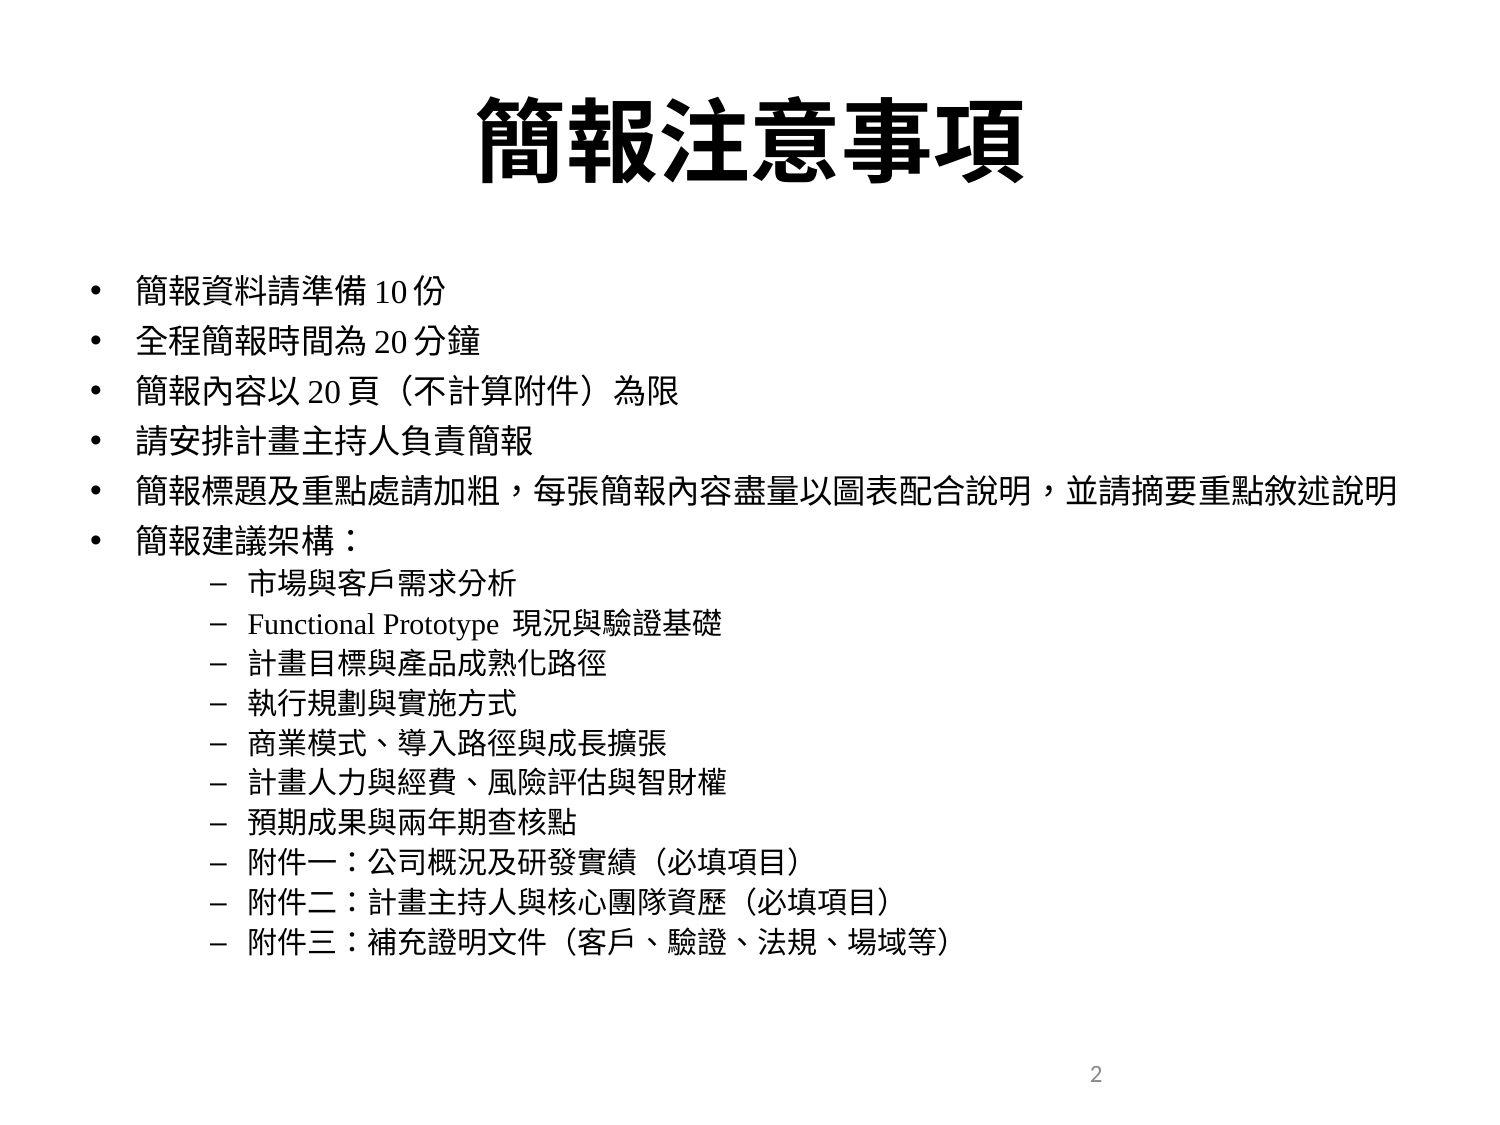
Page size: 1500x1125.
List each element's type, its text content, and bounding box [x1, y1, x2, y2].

title 簡報注意事項 [75, 0, 1426, 188]
text_box 2 [1074, 1042, 1426, 1103]
list 簡報資料請準備10份 全程簡報時間為20分鐘 簡報內容以20頁（不計算附件）為限 請安排計畫主持人負責簡報 簡報標題及重點處請加粗，每張簡報內容盡量以圖表配合說明，並請摘要重點敘述說明 簡報建議架構： 市場與客戶需求分析 Functional Prototype 現況與驗證基礎 計畫目標與產品成熟化路徑 執行規劃與實施方式 商業模式、導入路徑與成長擴張 計畫人力與經費、風險評估與智財權 預期成果與兩年期查核點 附件一：公司概況及研發實績（必填項目） 附件二：計畫主持人與核心團隊資歷（必填項目） 附件三：補充證明文件（客戶、驗證、法規、場域等） [74, 172, 1425, 1035]
